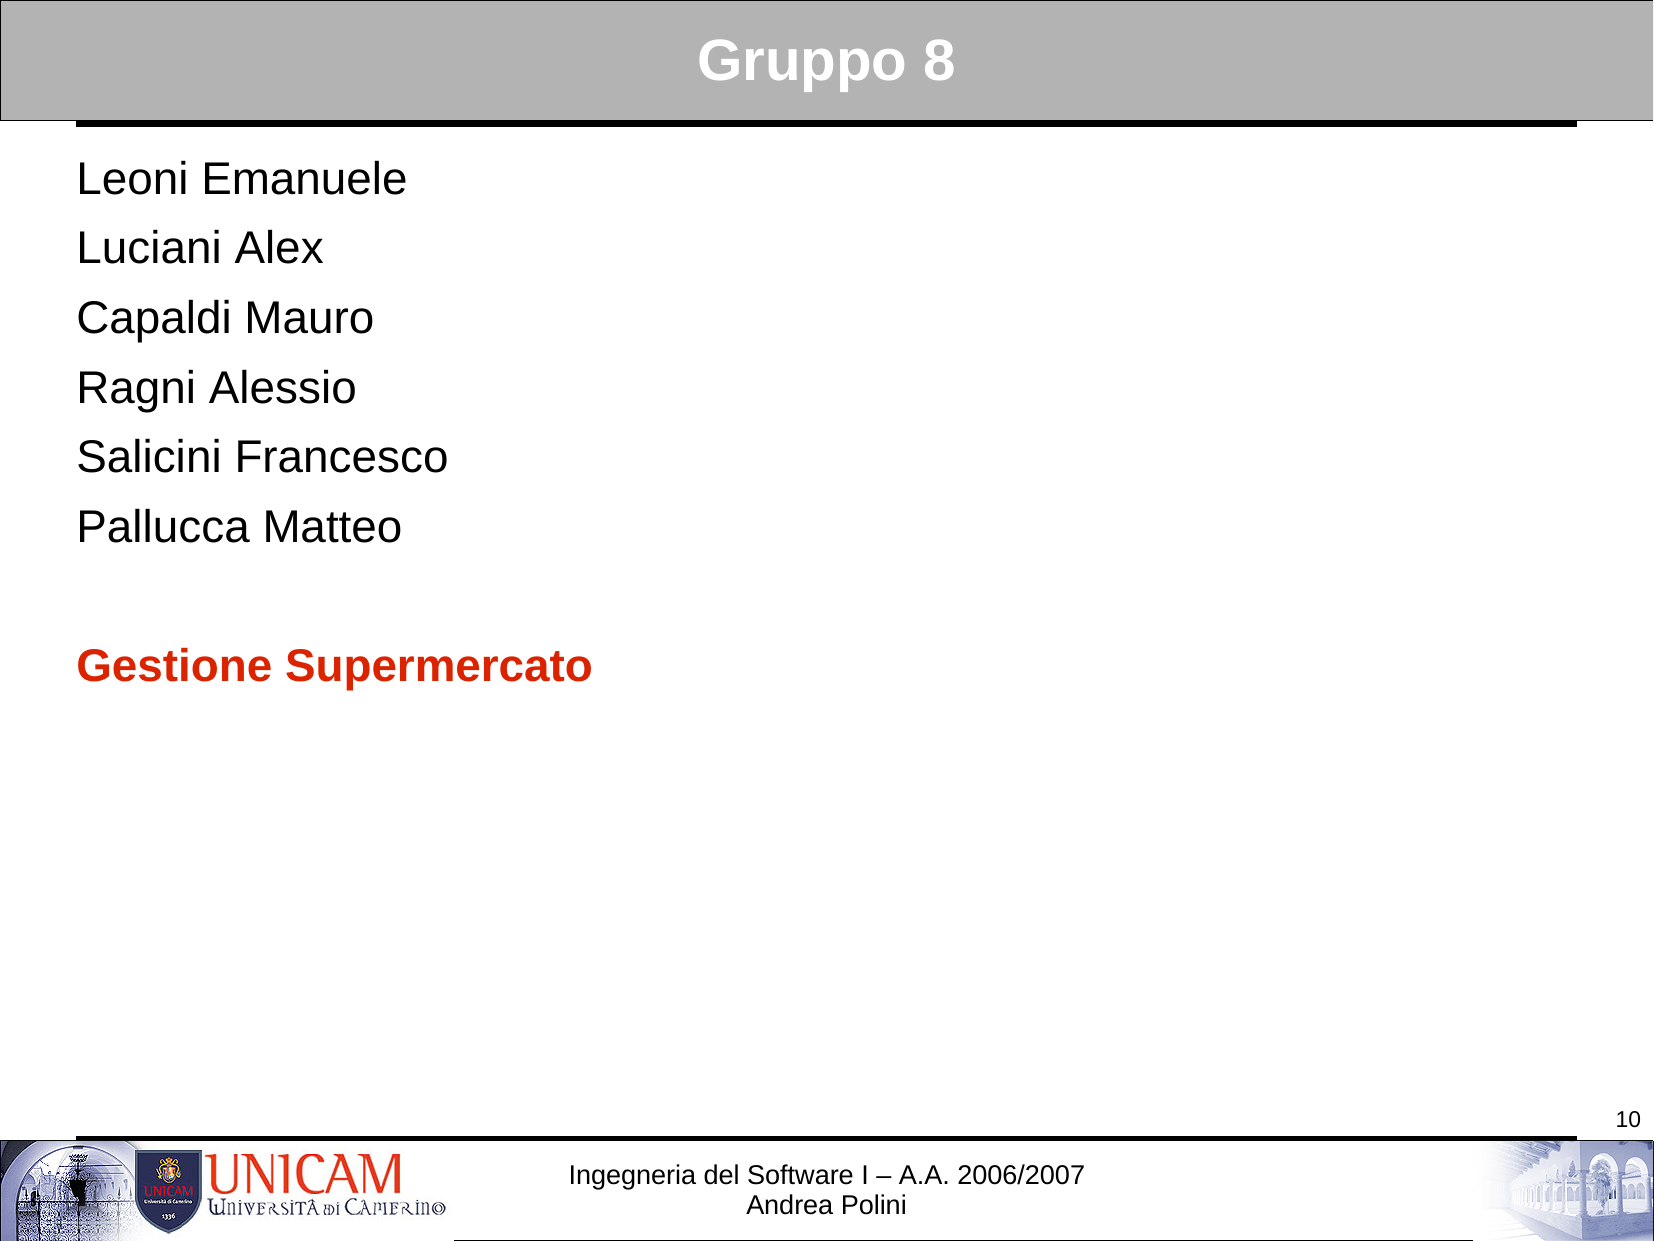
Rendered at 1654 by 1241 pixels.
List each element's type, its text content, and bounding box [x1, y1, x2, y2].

title Gruppo 8 [0, 0, 1653, 121]
picture [1473, 1141, 1654, 1241]
list Leoni Emanuele Luciani Alex Capaldi Mauro Ragni Alessio Salicini Francesco Pallucca Matteo Gestione Supermercato [76, 152, 1577, 845]
picture [0, 1141, 454, 1241]
